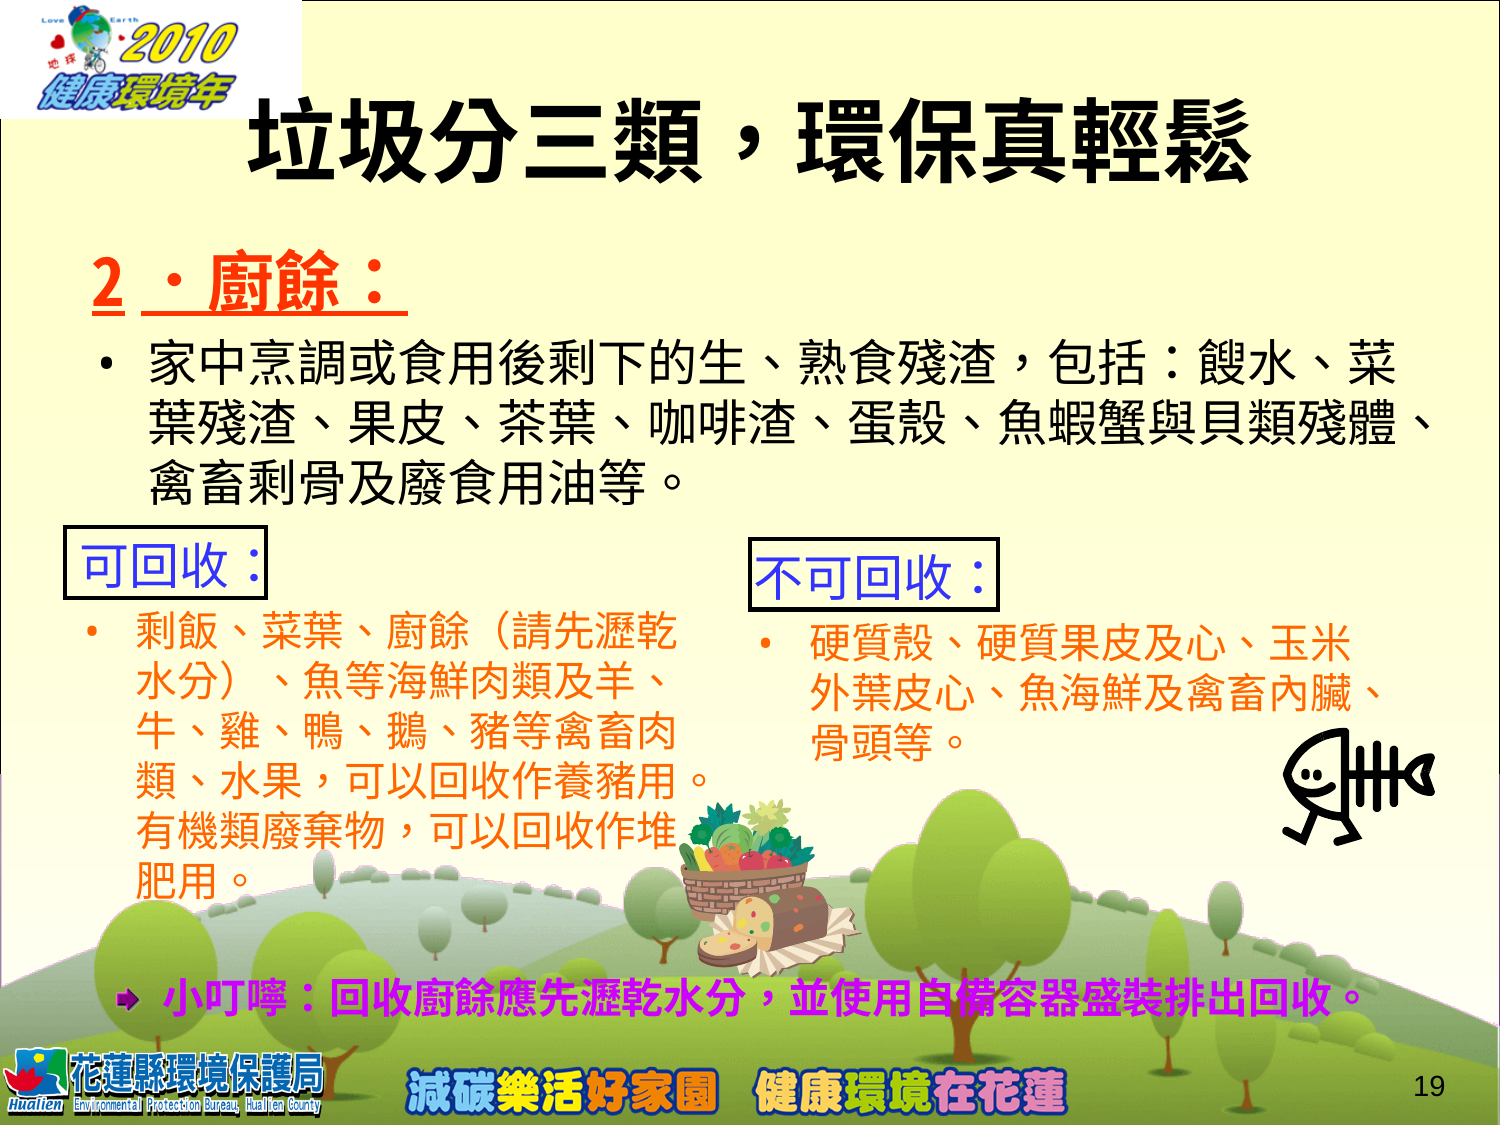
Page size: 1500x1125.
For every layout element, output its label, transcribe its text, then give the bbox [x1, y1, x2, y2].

text_box 小叮嚀：回收廚餘應先瀝乾水分，並使用自備容器盛裝排出回收。 [147, 964, 1389, 1035]
title 垃圾分三類，環保真輕鬆 [75, 45, 1426, 233]
text_box [750, 538, 999, 610]
text_box [64, 527, 266, 598]
picture [0, 727, 1500, 1125]
picture [0, 0, 302, 119]
text_box 不可回收： 硬質殼、硬質果皮及心、玉米外葉皮心、魚海鮮及禽畜內臟、骨頭等。 [738, 538, 1400, 953]
text_box 可回收： 剩飯、菜葉、廚餘（請先瀝乾水分）、魚等海鮮肉類及羊、牛、雞、鴨、鵝、豬等禽畜肉類、水果，可以回收作養豬用。有機類廢棄物，可以回收作堆肥用。 [64, 527, 727, 941]
list 2．廚餘： 家中烹調或食用後剩下的生、熟食殘渣，包括：餿水、菜葉殘渣、果皮、茶葉、咖啡渣、蛋殼、魚蝦蟹與貝類殘體、禽畜剩骨及廢食用油等。 [76, 231, 1427, 520]
